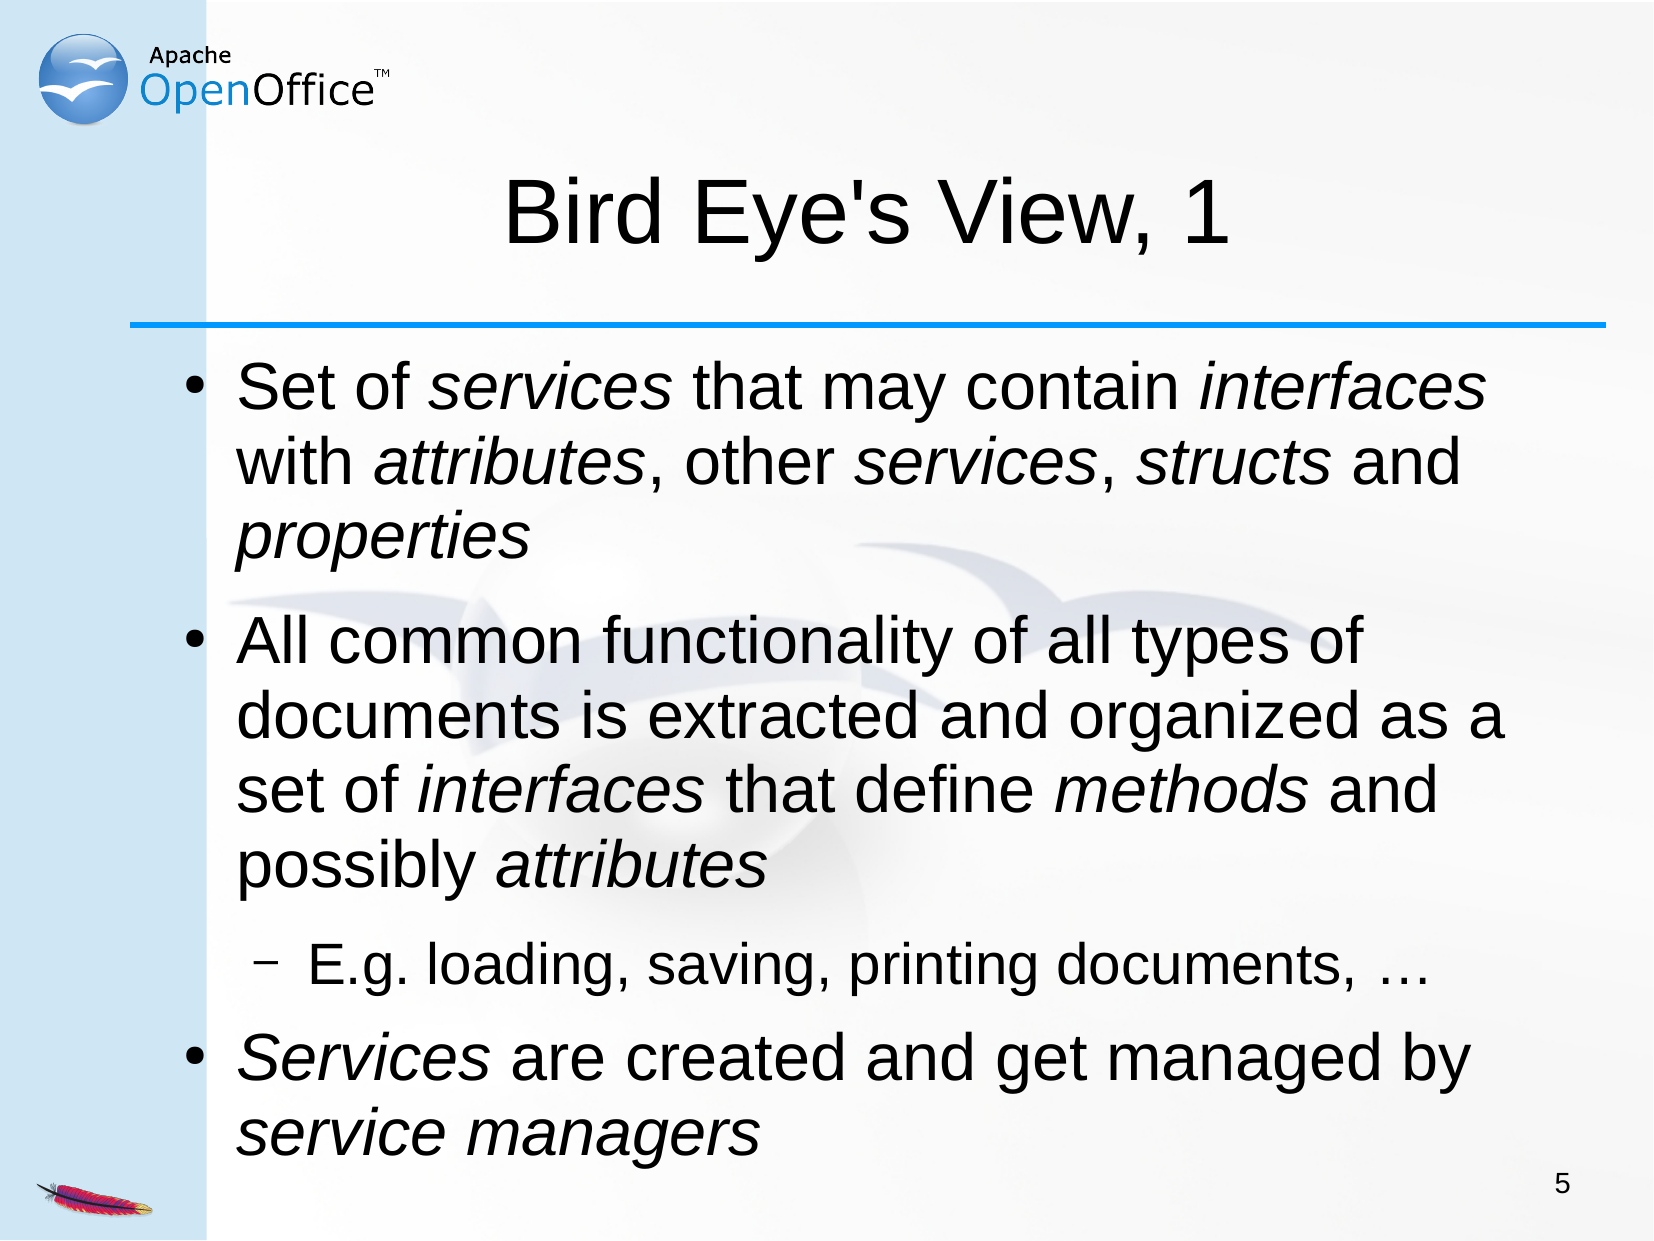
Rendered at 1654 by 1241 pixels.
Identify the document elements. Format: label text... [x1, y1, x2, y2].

title Bird Eye's View, 1 [165, 108, 1571, 316]
picture [35, 2, 1654, 1241]
picture [35, 1181, 154, 1219]
list Set of services that may contain interfaces with attributes, other services, structs and properties All common functionality of all types of documents is extracted and organized as a set of interfaces that define methods and possibly attributes E.g. loading, saving, printing documents, … Services are created and get managed by service managers [165, 349, 1571, 1168]
